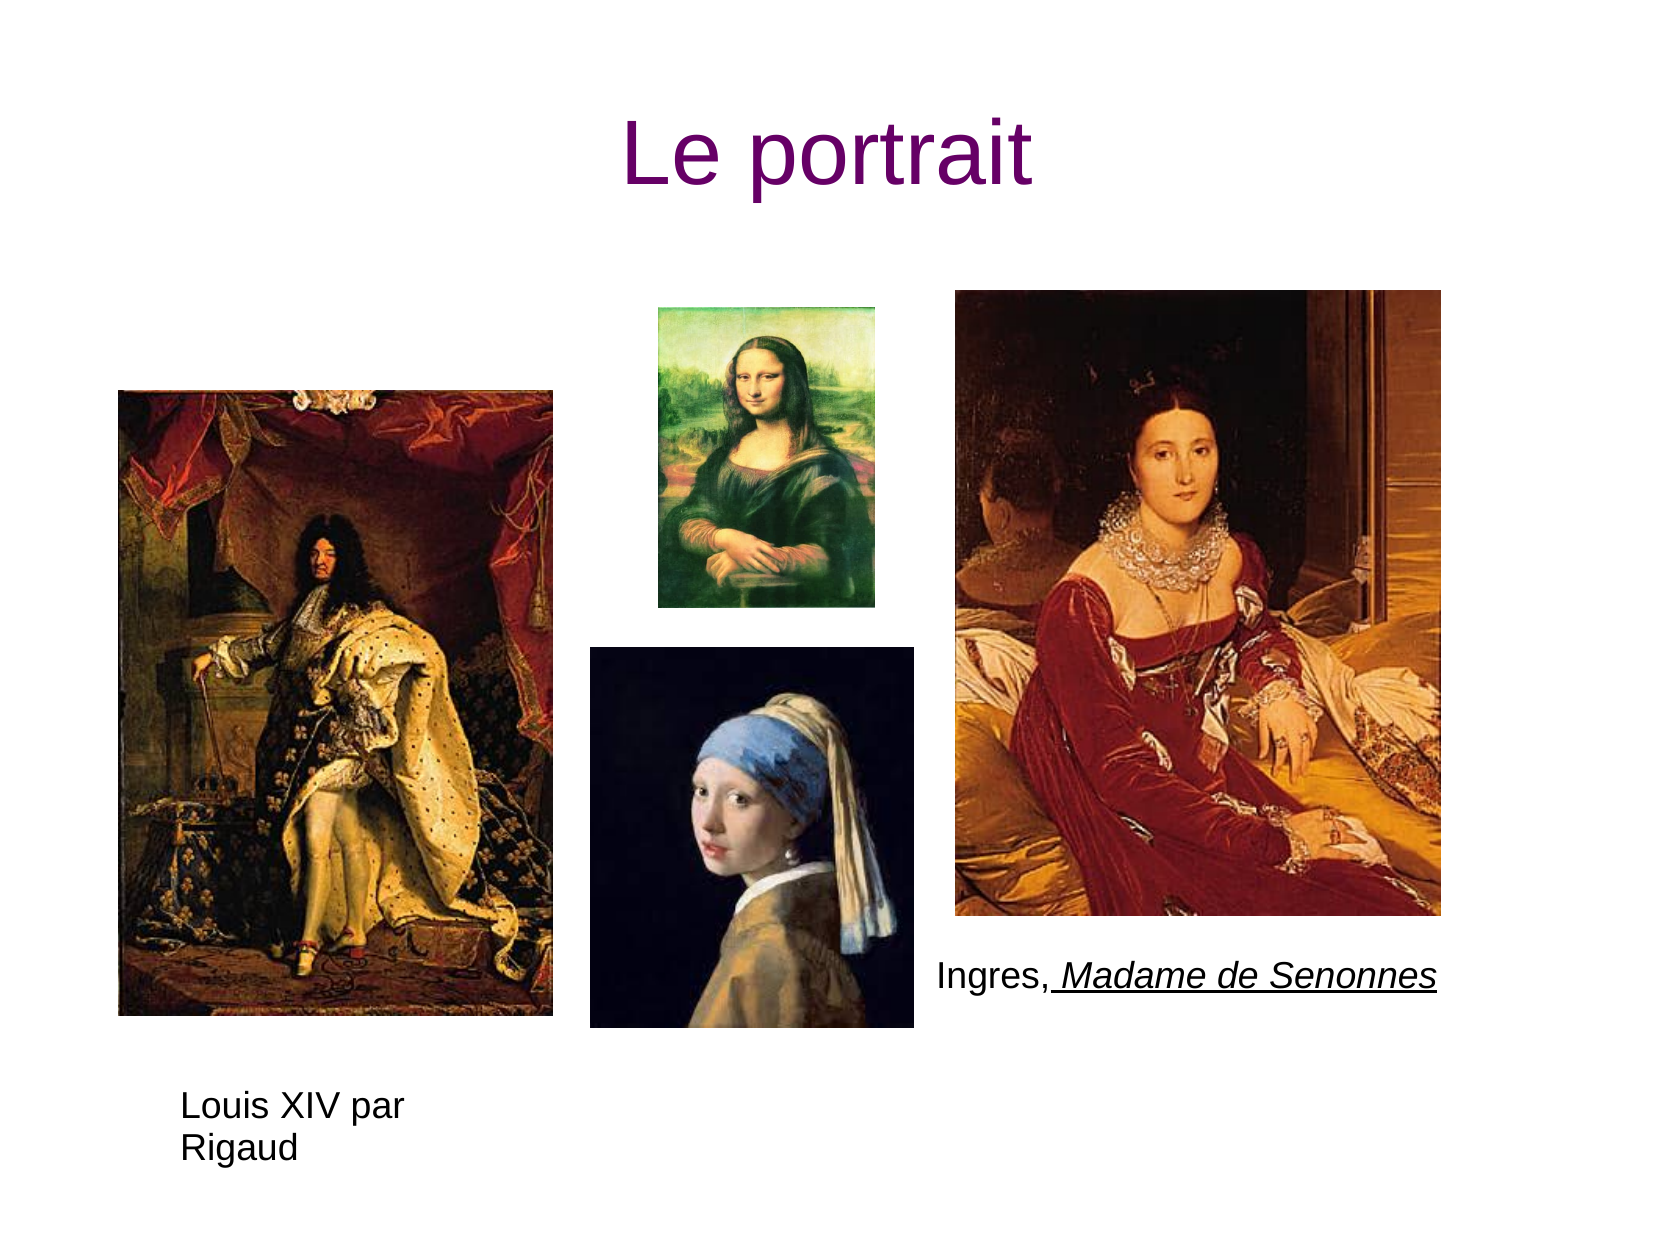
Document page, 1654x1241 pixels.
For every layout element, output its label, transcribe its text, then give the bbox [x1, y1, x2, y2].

picture [955, 290, 1441, 916]
picture [658, 307, 875, 608]
title Le portrait [82, 49, 1571, 257]
picture [118, 390, 553, 1016]
picture [590, 647, 914, 1028]
text_box Ingres, Madame de Senonnes [921, 947, 1453, 1004]
text_box Louis XIV par Rigaud [165, 1076, 549, 1134]
